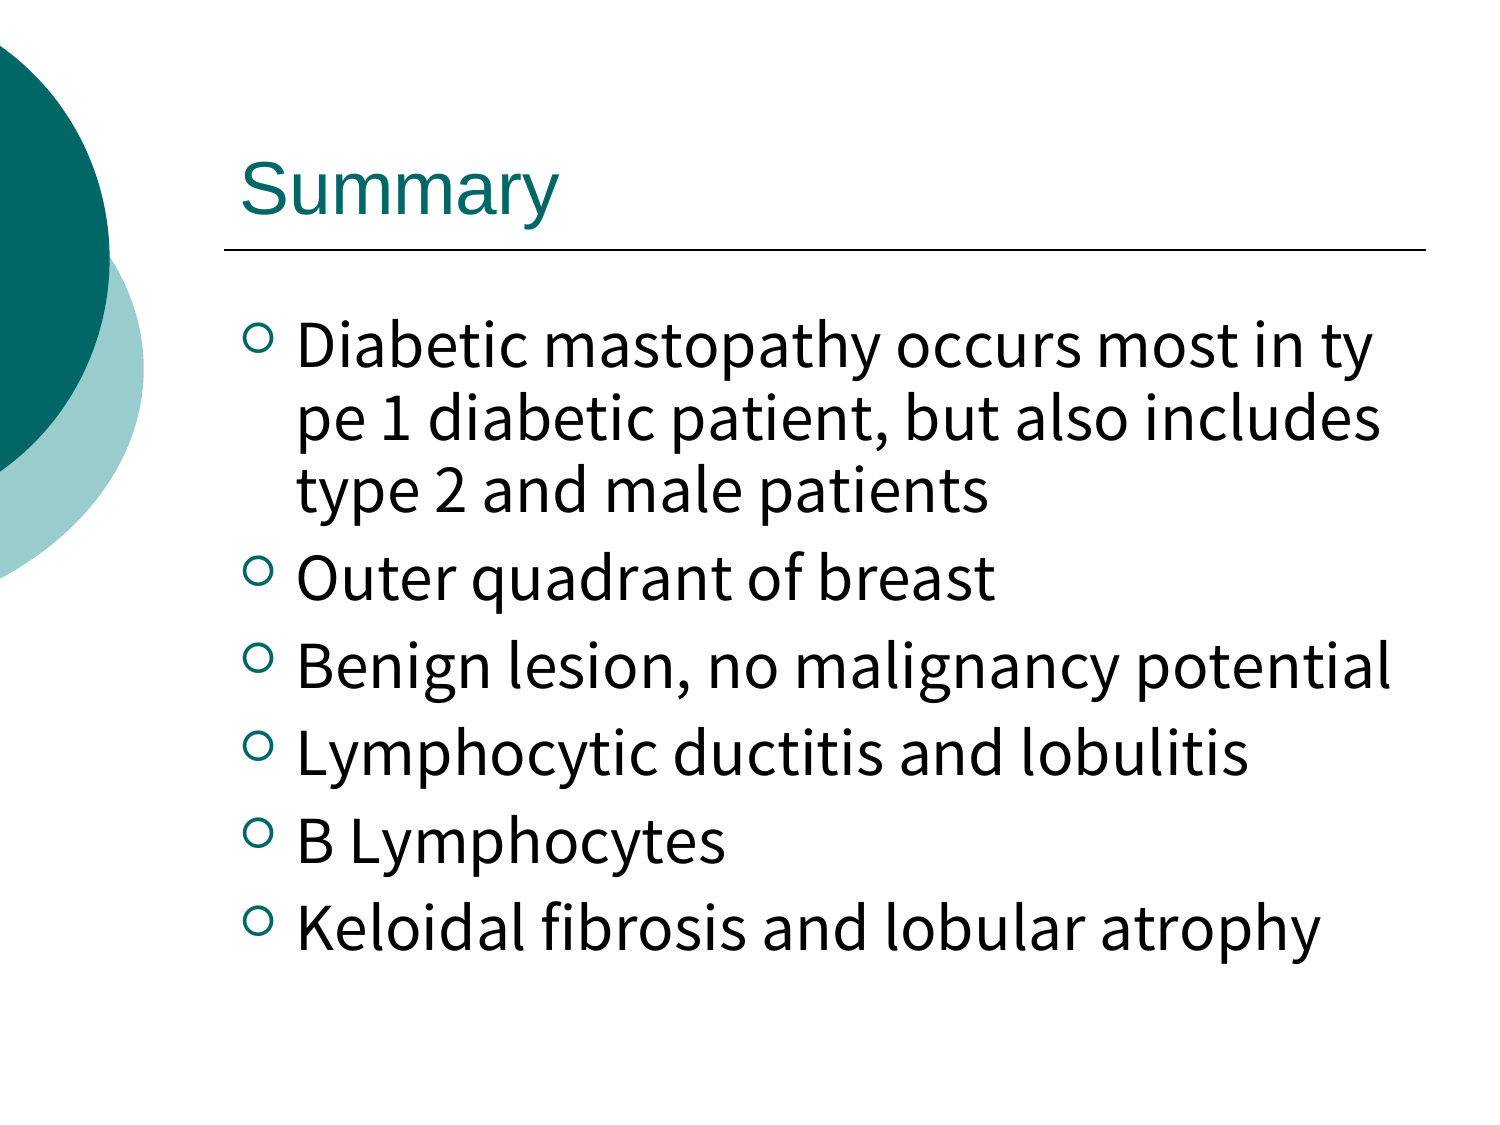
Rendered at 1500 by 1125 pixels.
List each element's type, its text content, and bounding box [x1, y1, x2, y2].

list Diabetic mastopathy occurs most in type 1 diabetic patient, but also includes type 2 and male patients Outer quadrant of breast Benign lesion, no malignancy potential Lymphocytic ductitis and lobulitis B Lymphocytes Keloidal fibrosis and lobular atrophy [224, 299, 1425, 1047]
title Summary [224, 49, 1425, 237]
